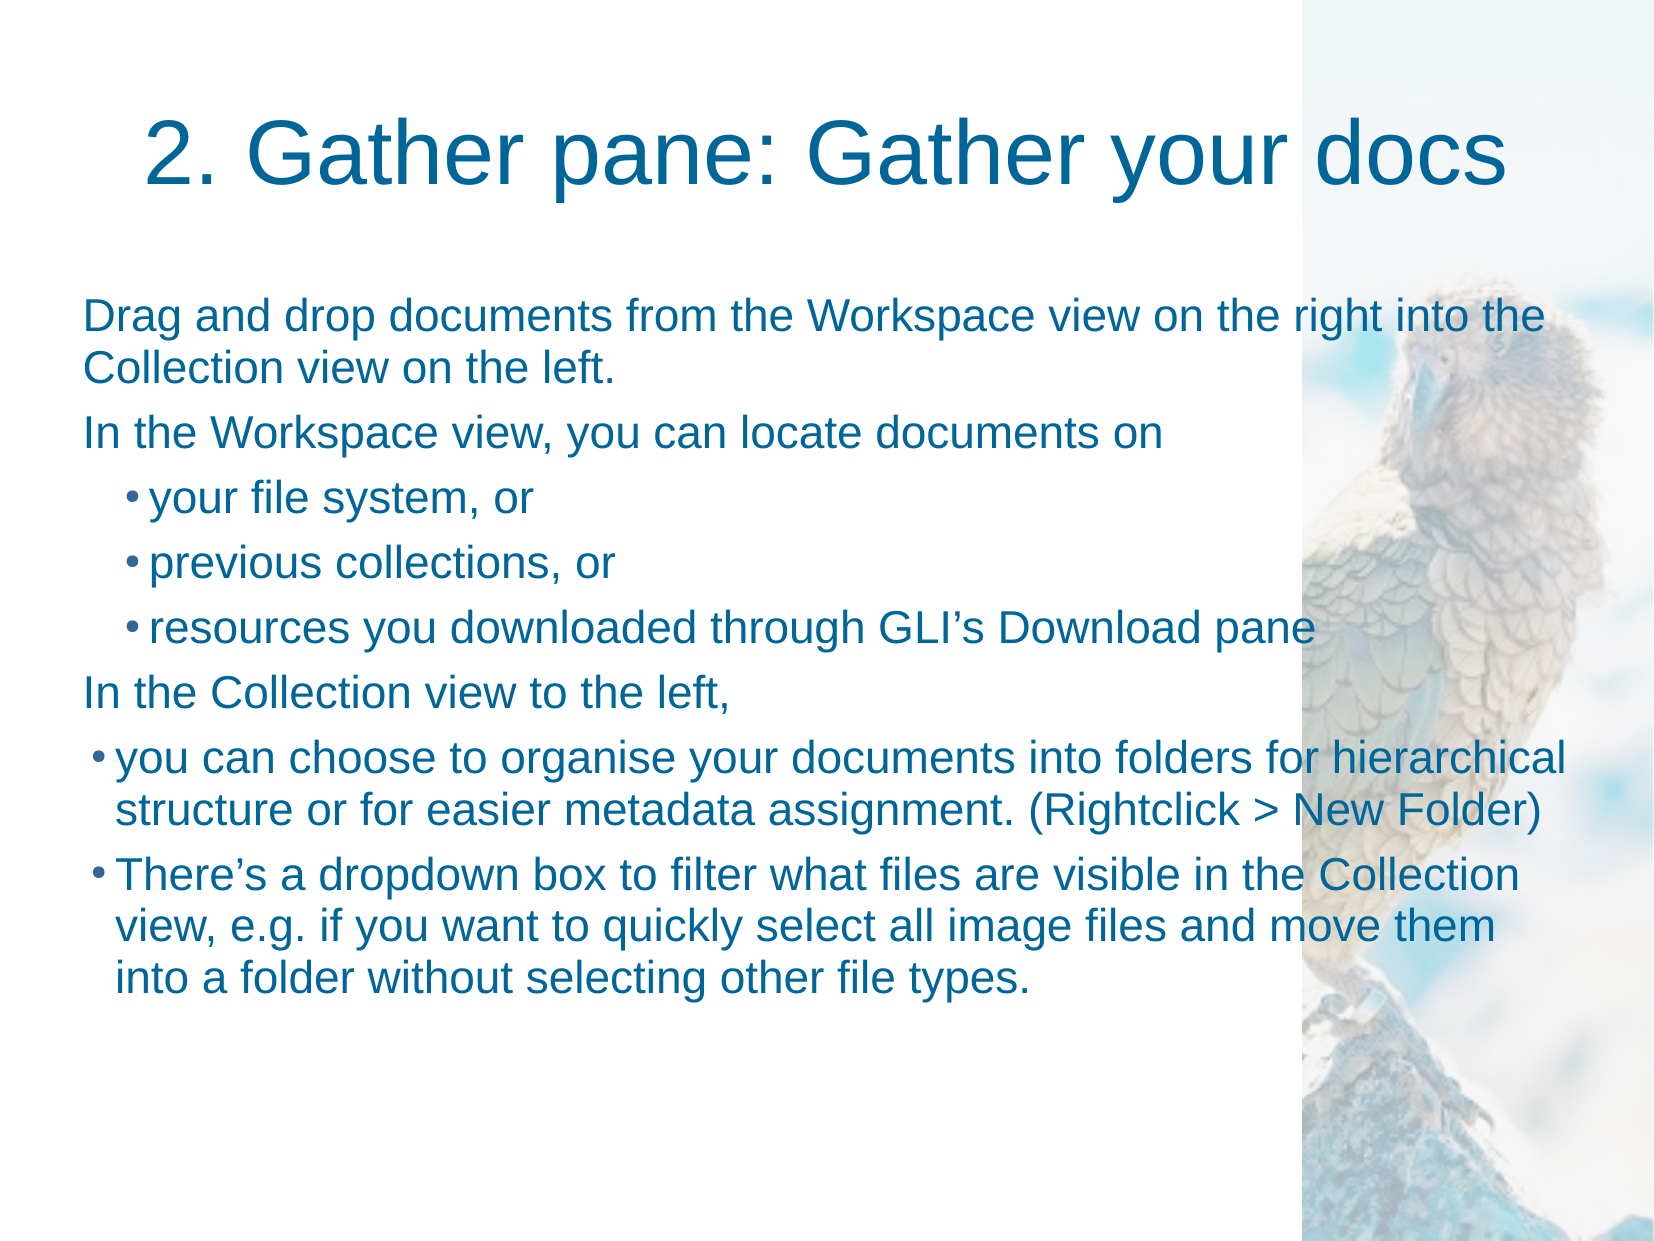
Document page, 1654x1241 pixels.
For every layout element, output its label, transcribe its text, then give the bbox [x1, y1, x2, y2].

title 2. Gather pane: Gather your docs [82, 49, 1571, 257]
list Drag and drop documents from the Workspace view on the right into the Collection view on the left. In the Workspace view, you can locate documents on your file system, or previous collections, or resources you downloaded through GLI’s Download pane In the Collection view to the left, you can choose to organise your documents into folders for hierarchical structure or for easier metadata assignment. (Rightclick > New Folder) There’s a dropdown box to filter what files are visible in the Collection view, e.g. if you want to quickly select all image files and move them into a folder without selecting other file types. [82, 290, 1571, 1010]
